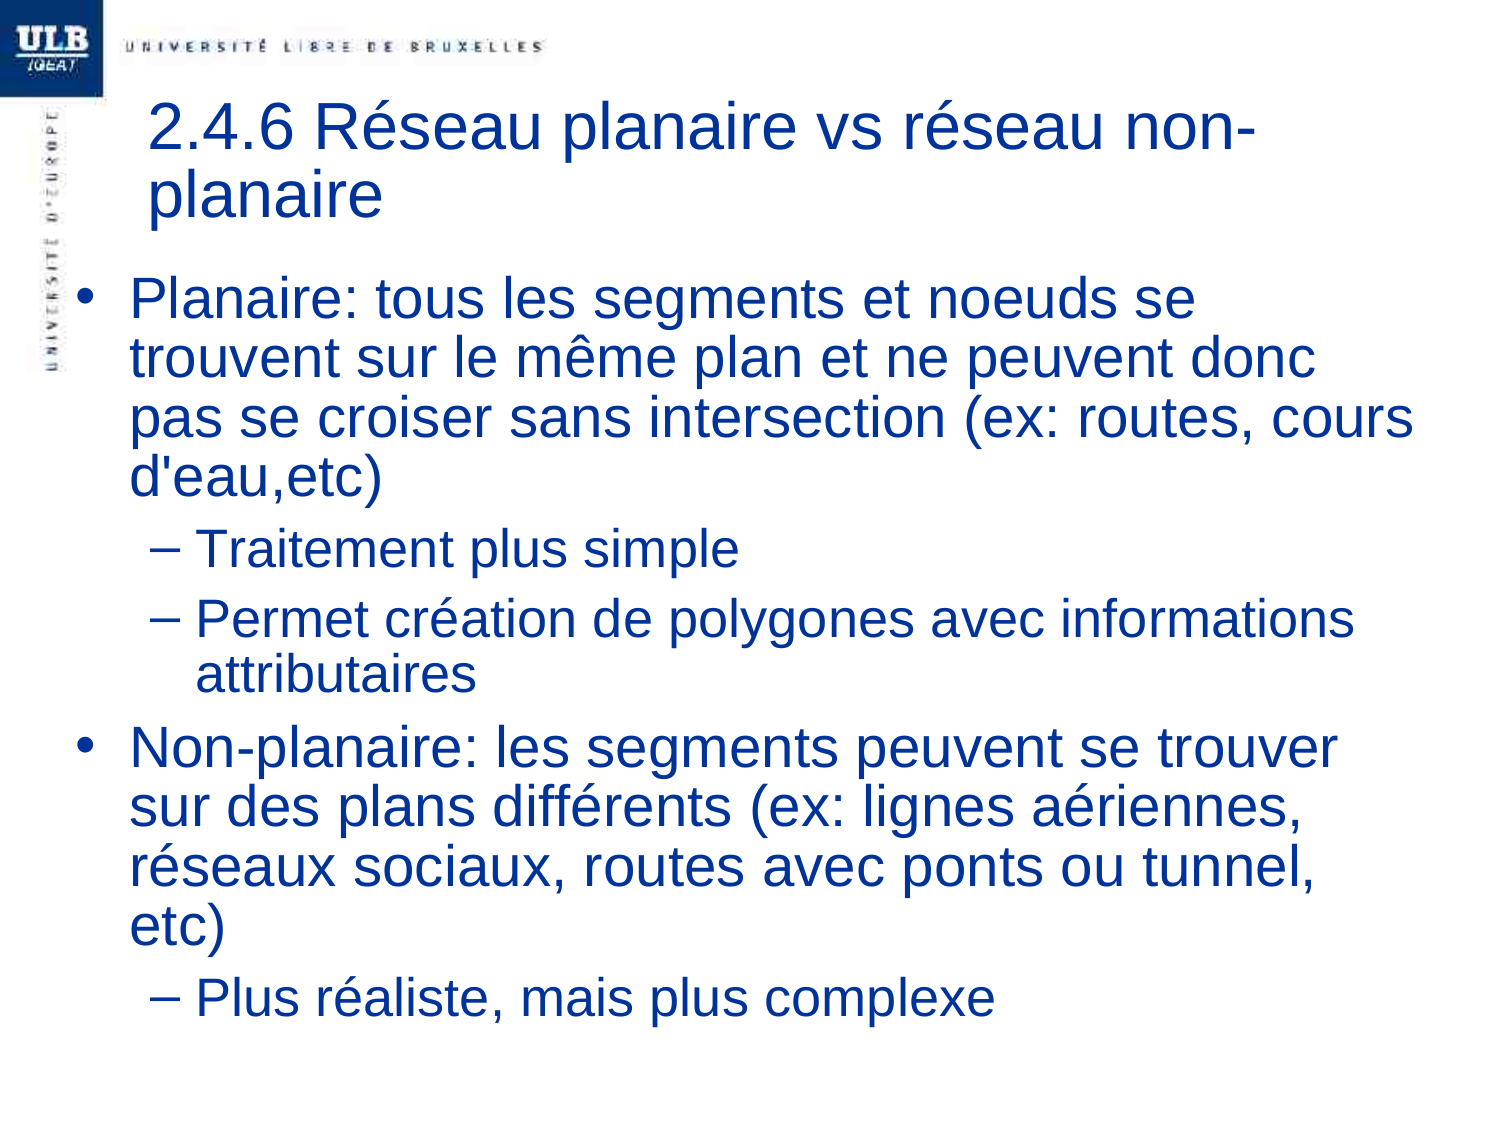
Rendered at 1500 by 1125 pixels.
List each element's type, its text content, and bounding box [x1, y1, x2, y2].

title 2.4.6 Réseau planaire vs réseau non-planaire [147, 46, 1443, 267]
list Planaire: tous les segments et noeuds se trouvent sur le même plan et ne peuvent donc pas se croiser sans intersection (ex: routes, cours d'eau,etc) Traitement plus simple Permet création de polygones avec informations attributaires Non-planaire: les segments peuvent se trouver sur des plans différents (ex: lignes aériennes, réseaux sociaux, routes avec ponts ou tunnel, etc) Plus réaliste, mais plus complexe [74, 262, 1425, 1079]
picture [0, 0, 1500, 1125]
